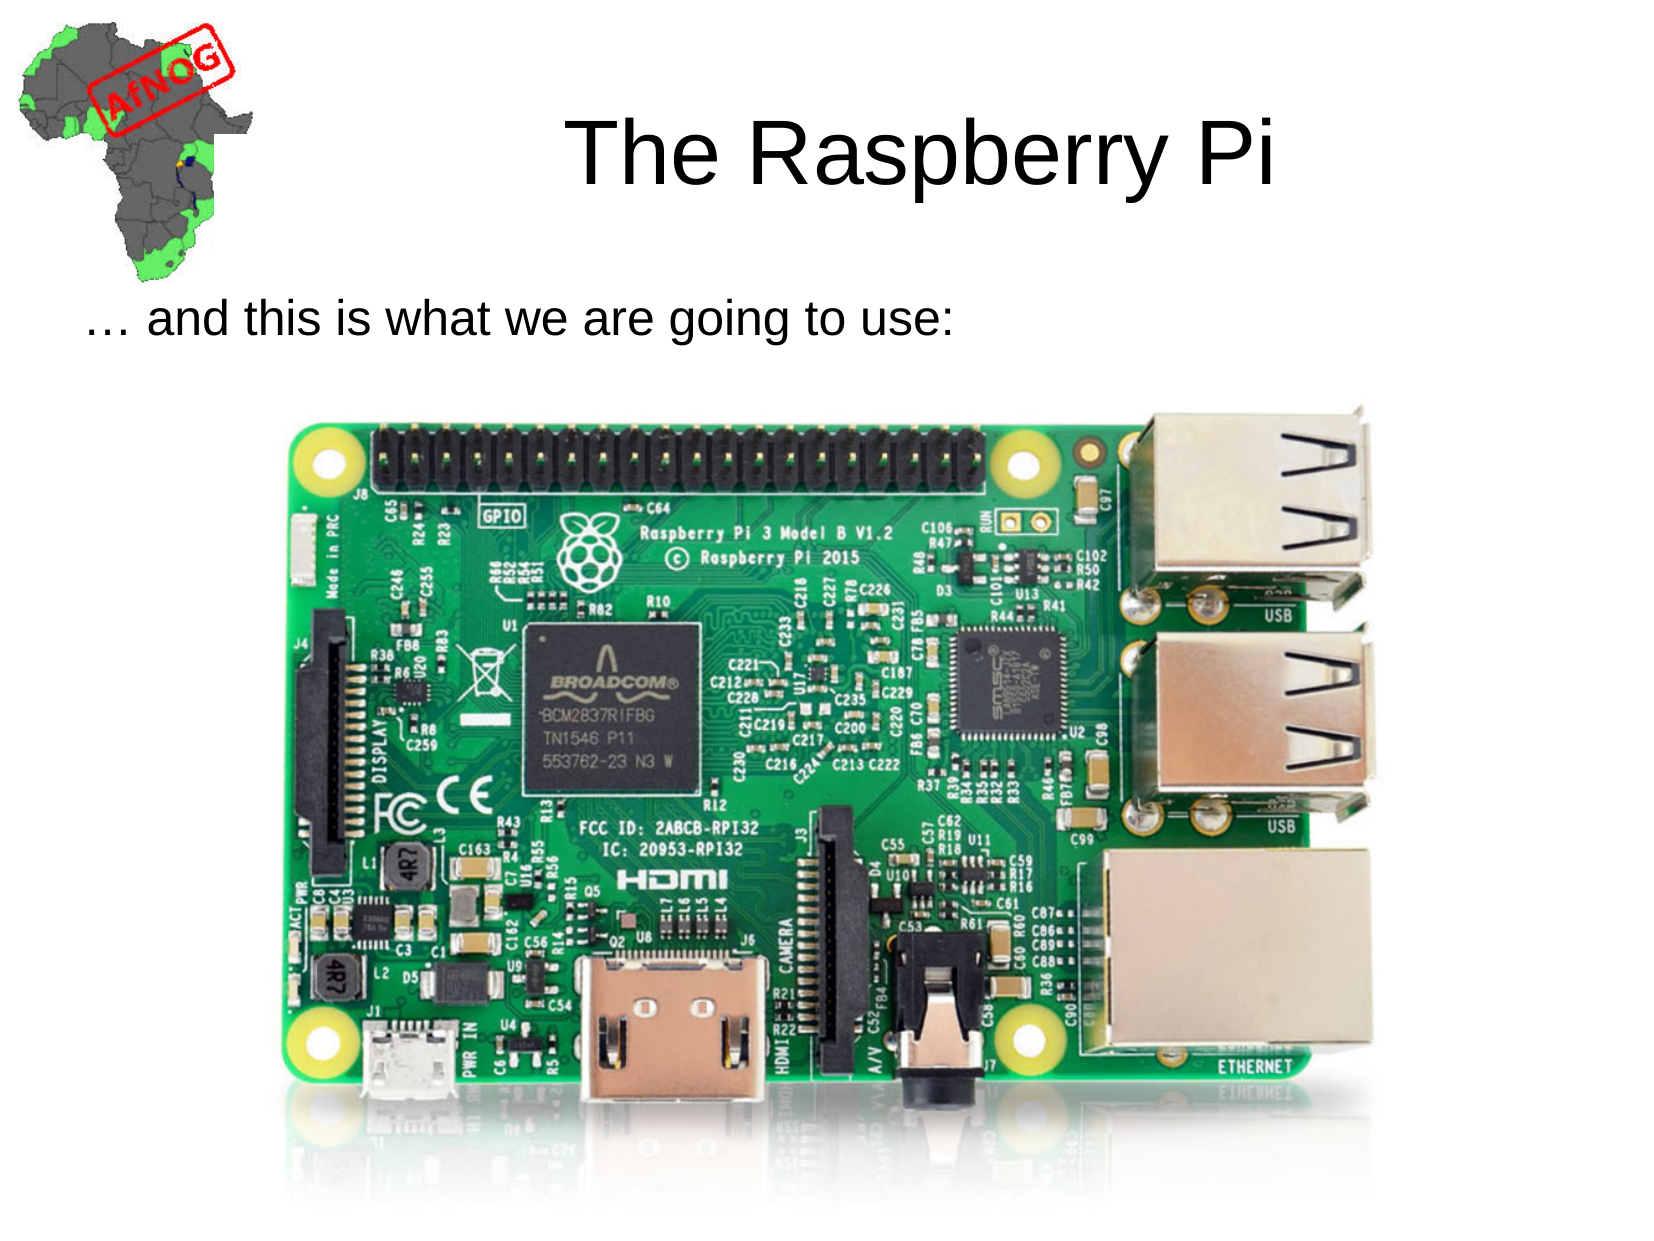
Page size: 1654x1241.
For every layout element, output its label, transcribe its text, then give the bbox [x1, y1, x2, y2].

picture [214, 1010, 1456, 1241]
title The Raspberry Pi [270, 49, 1571, 257]
list … and this is what we are going to use: [82, 290, 1571, 1010]
picture [9, 0, 1456, 291]
